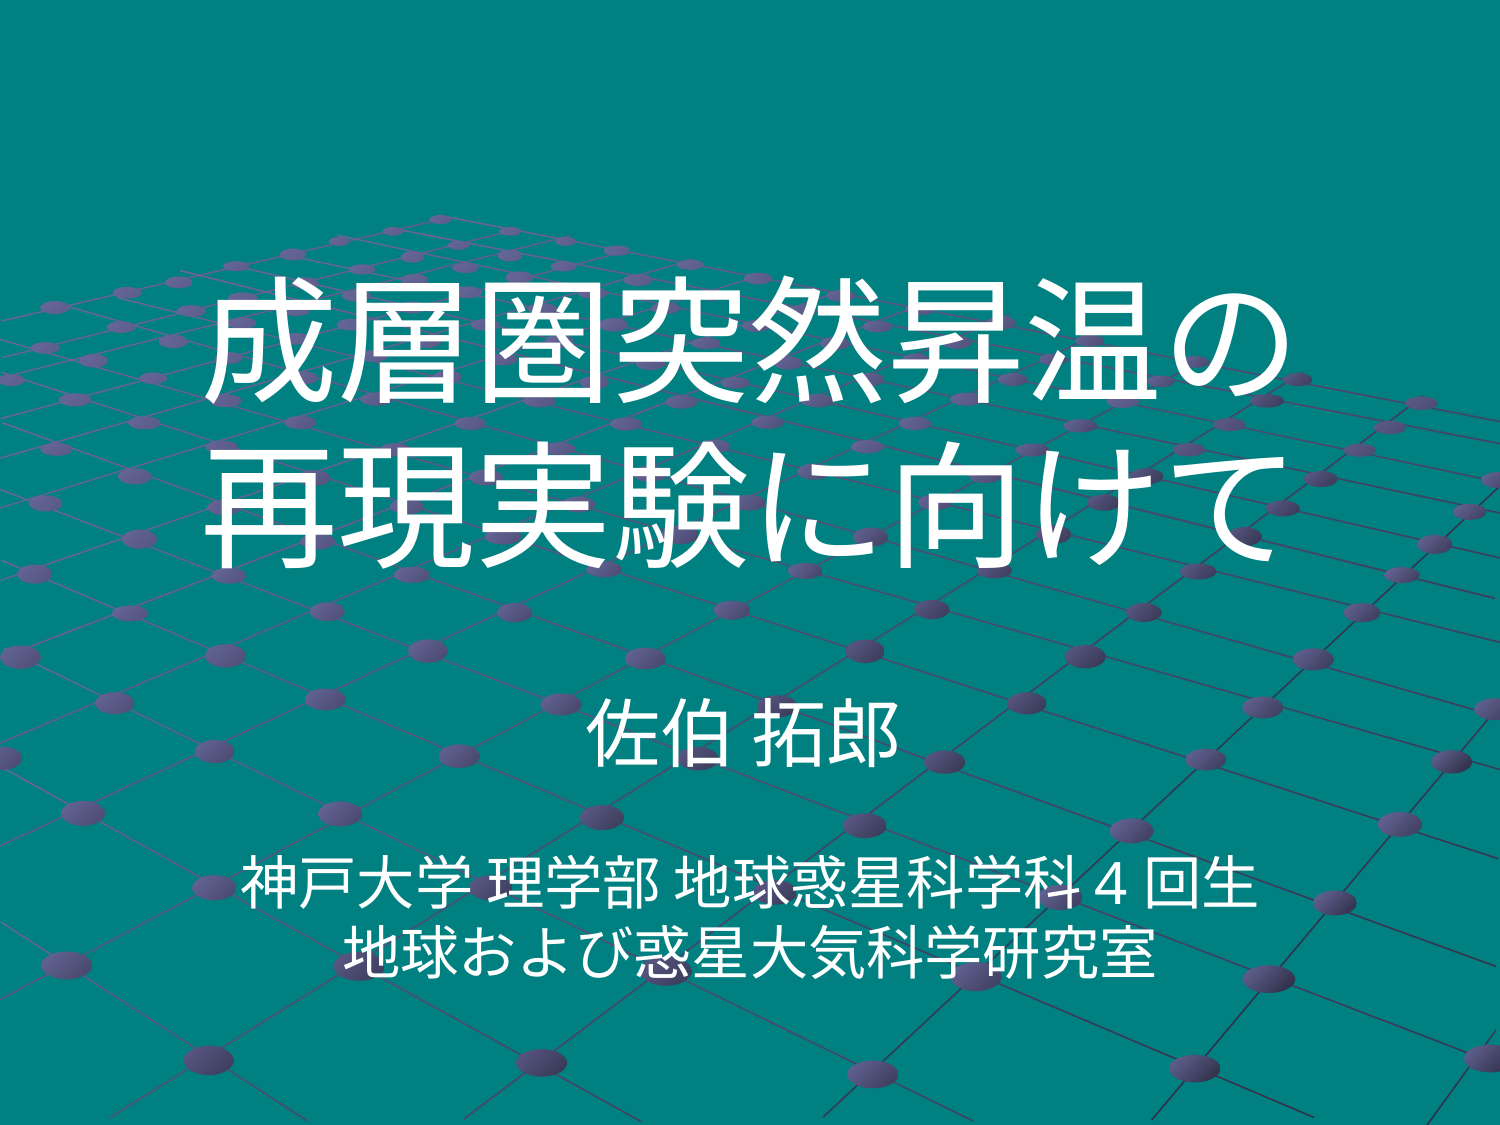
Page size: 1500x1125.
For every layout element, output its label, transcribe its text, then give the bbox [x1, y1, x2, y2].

text_box 成層圏突然昇温の 再現実験に向けて [185, 248, 1315, 593]
text_box 佐伯 拓郎 神戸大学 理学部 地球惑星科学科 4 回生 地球および惑星大気科学研究室 [0, 678, 1500, 994]
